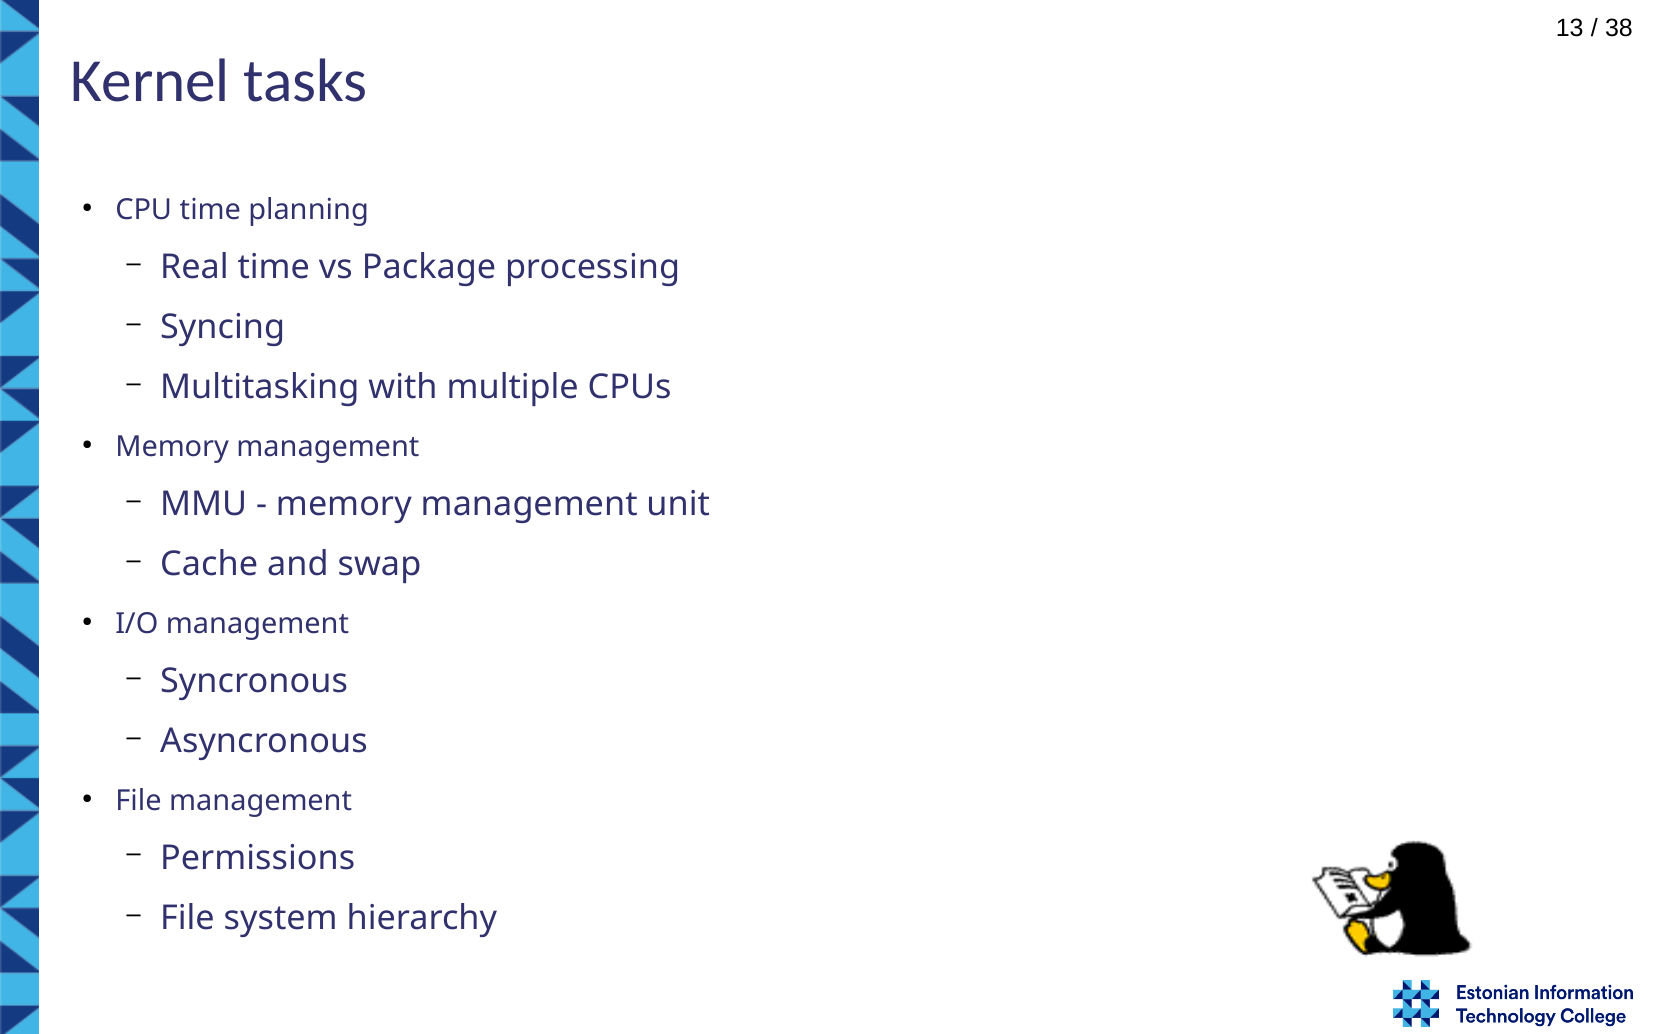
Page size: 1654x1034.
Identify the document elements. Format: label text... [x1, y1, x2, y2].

picture [1393, 980, 1633, 1027]
list CPU time planning Real time vs Package processing Syncing Multitasking with multiple CPUs Memory management MMU - memory management unit Cache and swap I/O management Syncronous Asyncronous File management Permissions File system hierarchy [70, 188, 910, 942]
title Kernel tasks [70, 41, 1630, 130]
picture [1299, 806, 1489, 965]
